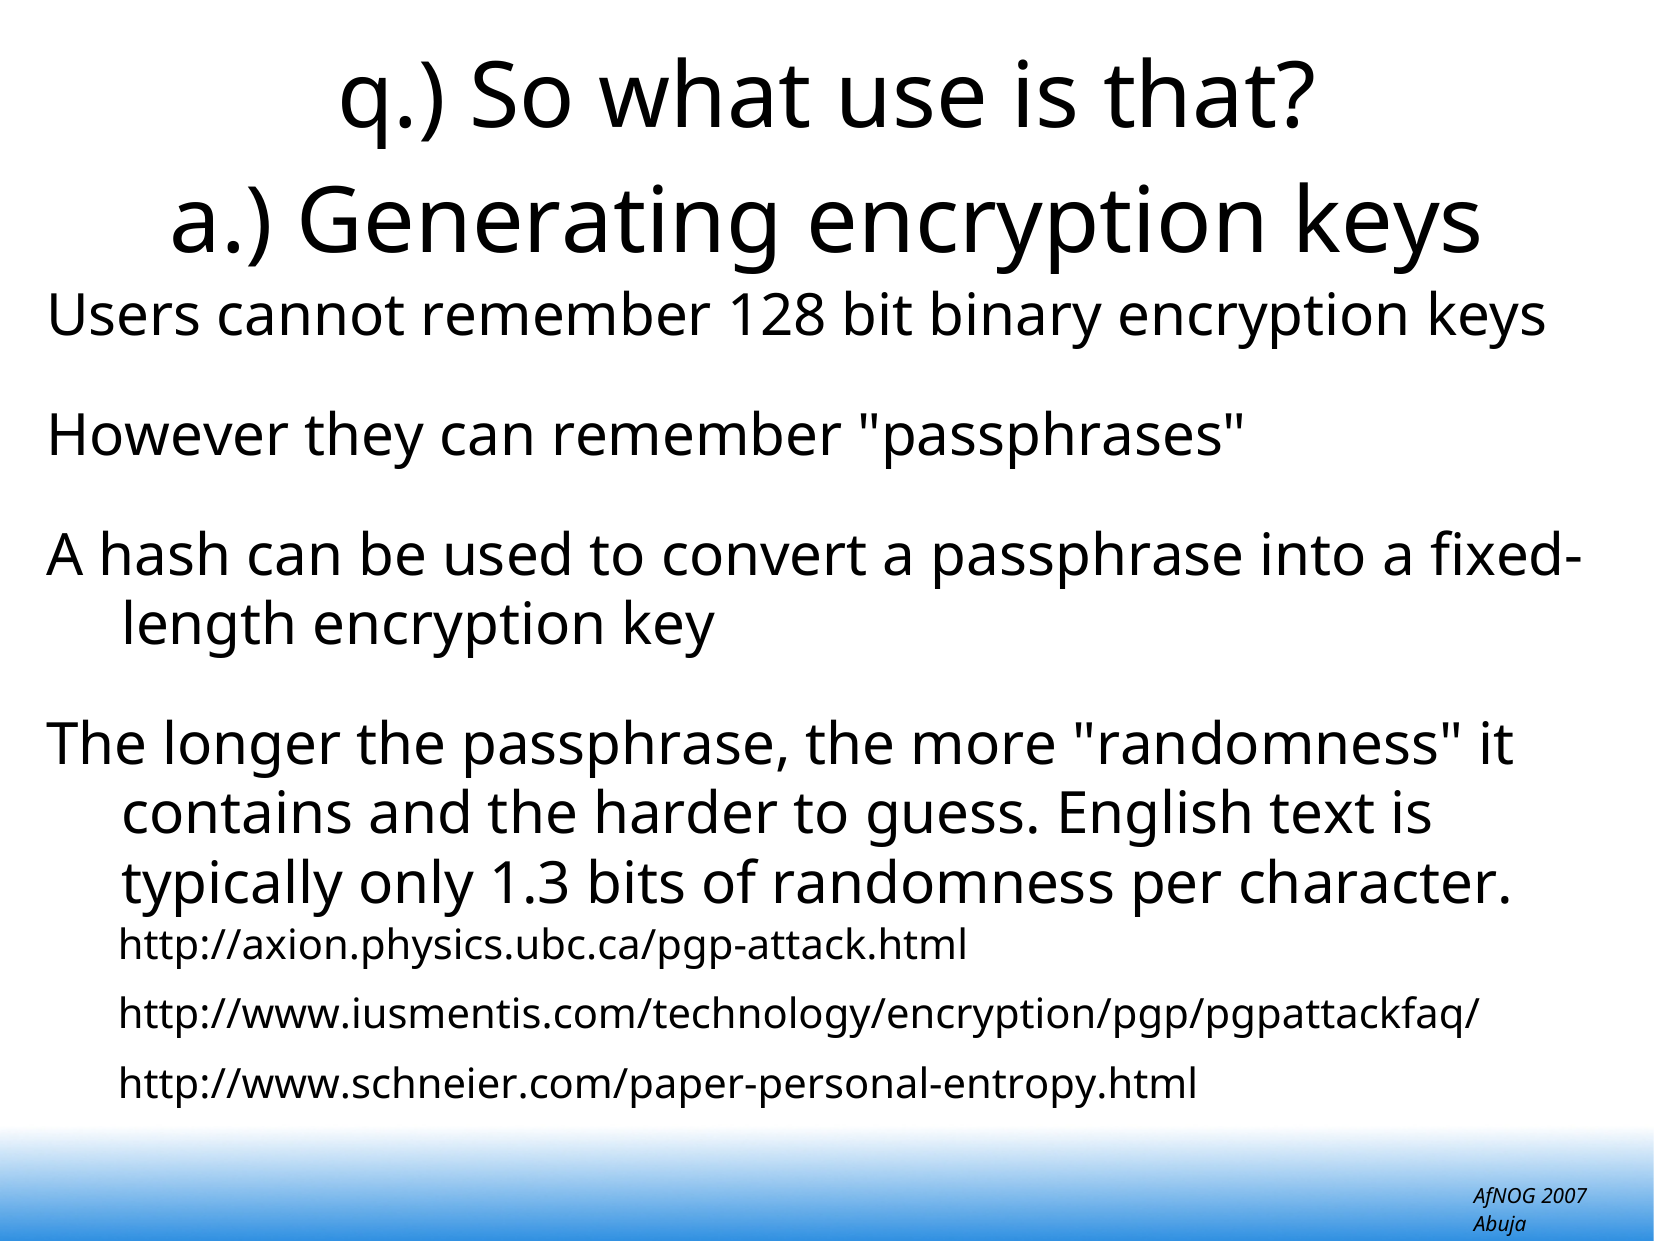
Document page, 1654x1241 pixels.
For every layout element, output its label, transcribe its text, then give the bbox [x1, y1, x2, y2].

list Users cannot remember 128 bit binary encryption keys However they can remember "passphrases" A hash can be used to convert a passphrase into a fixed-length encryption key The longer the passphrase, the more "randomness" it contains and the harder to guess. English text is typically only 1.3 bits of randomness per character. [46, 279, 1599, 863]
picture [0, 1124, 1654, 1241]
text_box http://axion.physics.ubc.ca/pgp-attack.html http://www.iusmentis.com/technology/encryption/pgp/pgpattackfaq/ http://www.schneier.com/paper-personal-entropy.html [117, 914, 1481, 1111]
title q.) So what use is that? a.) Generating encryption keys [98, 29, 1557, 261]
